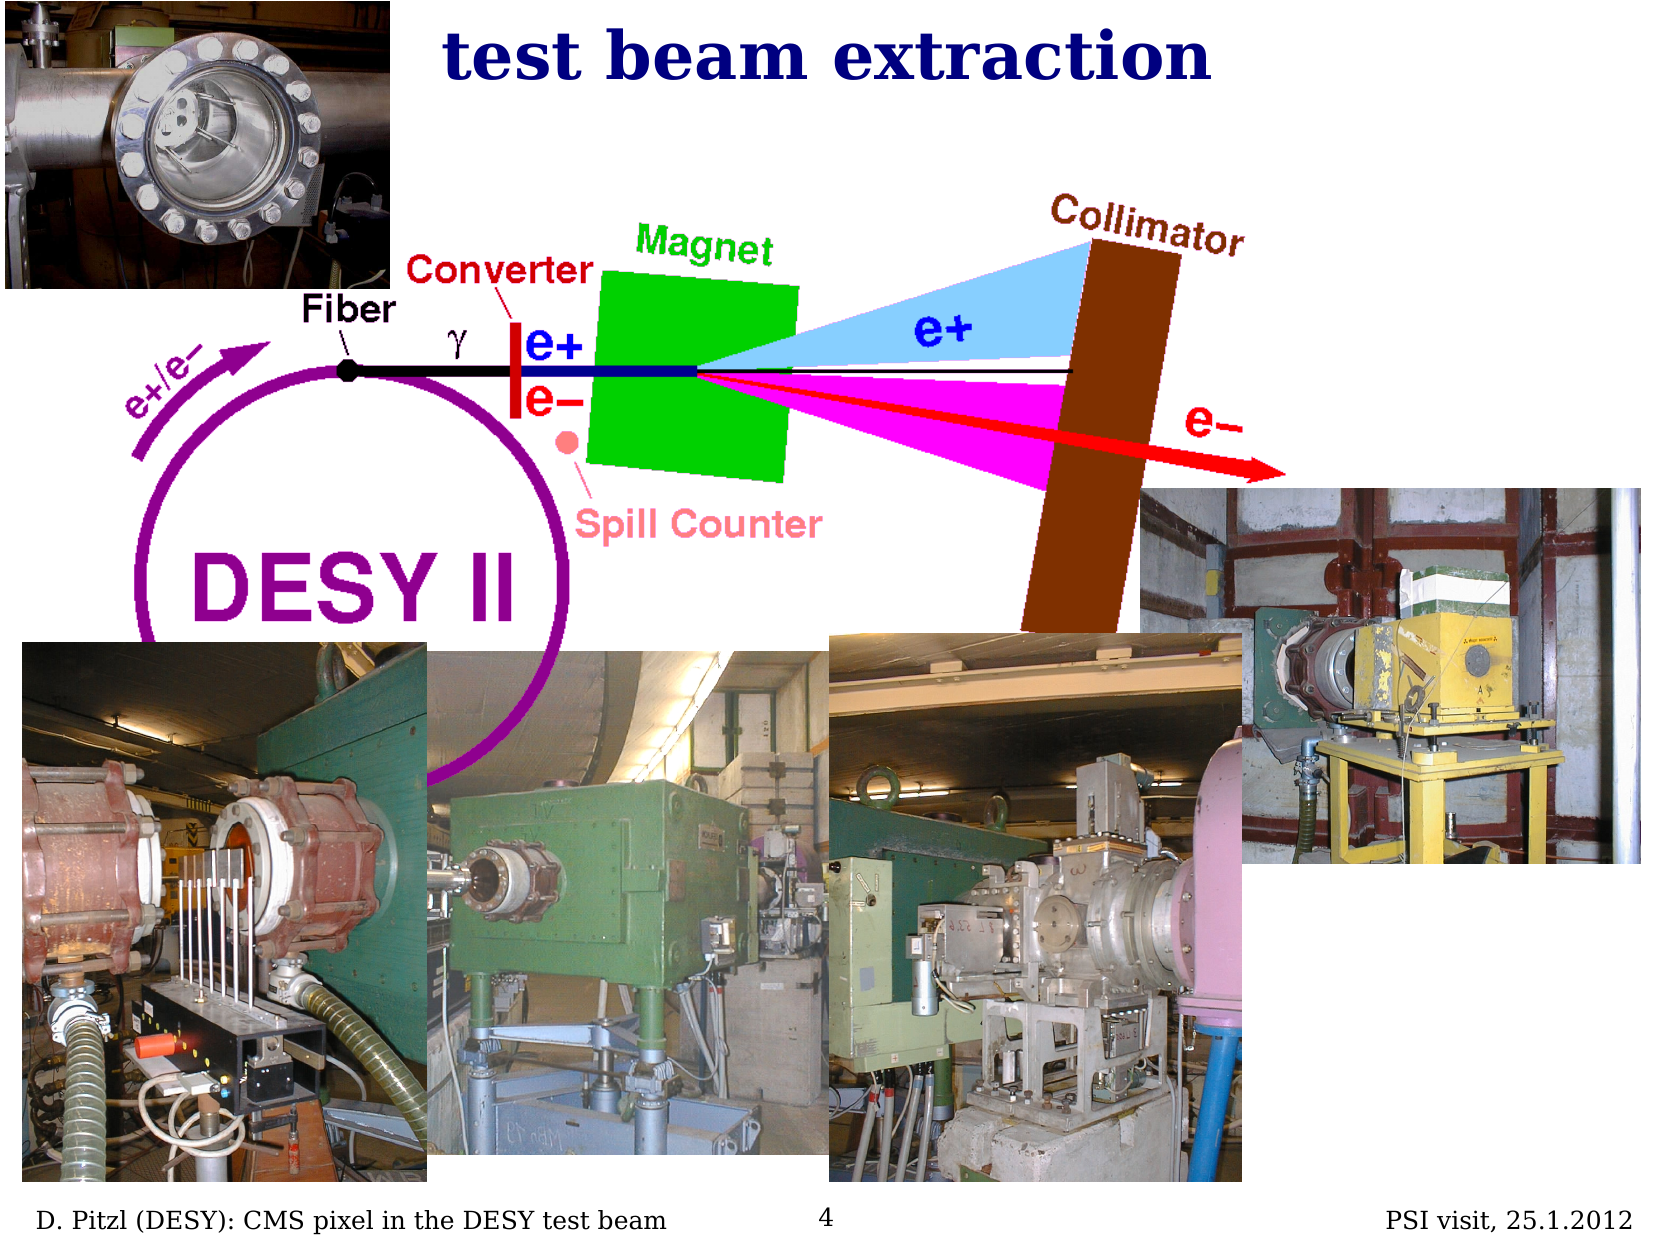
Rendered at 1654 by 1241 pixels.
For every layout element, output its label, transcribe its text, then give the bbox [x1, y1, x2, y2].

title test beam extraction [390, 16, 1534, 96]
picture [5, 1, 1641, 1182]
